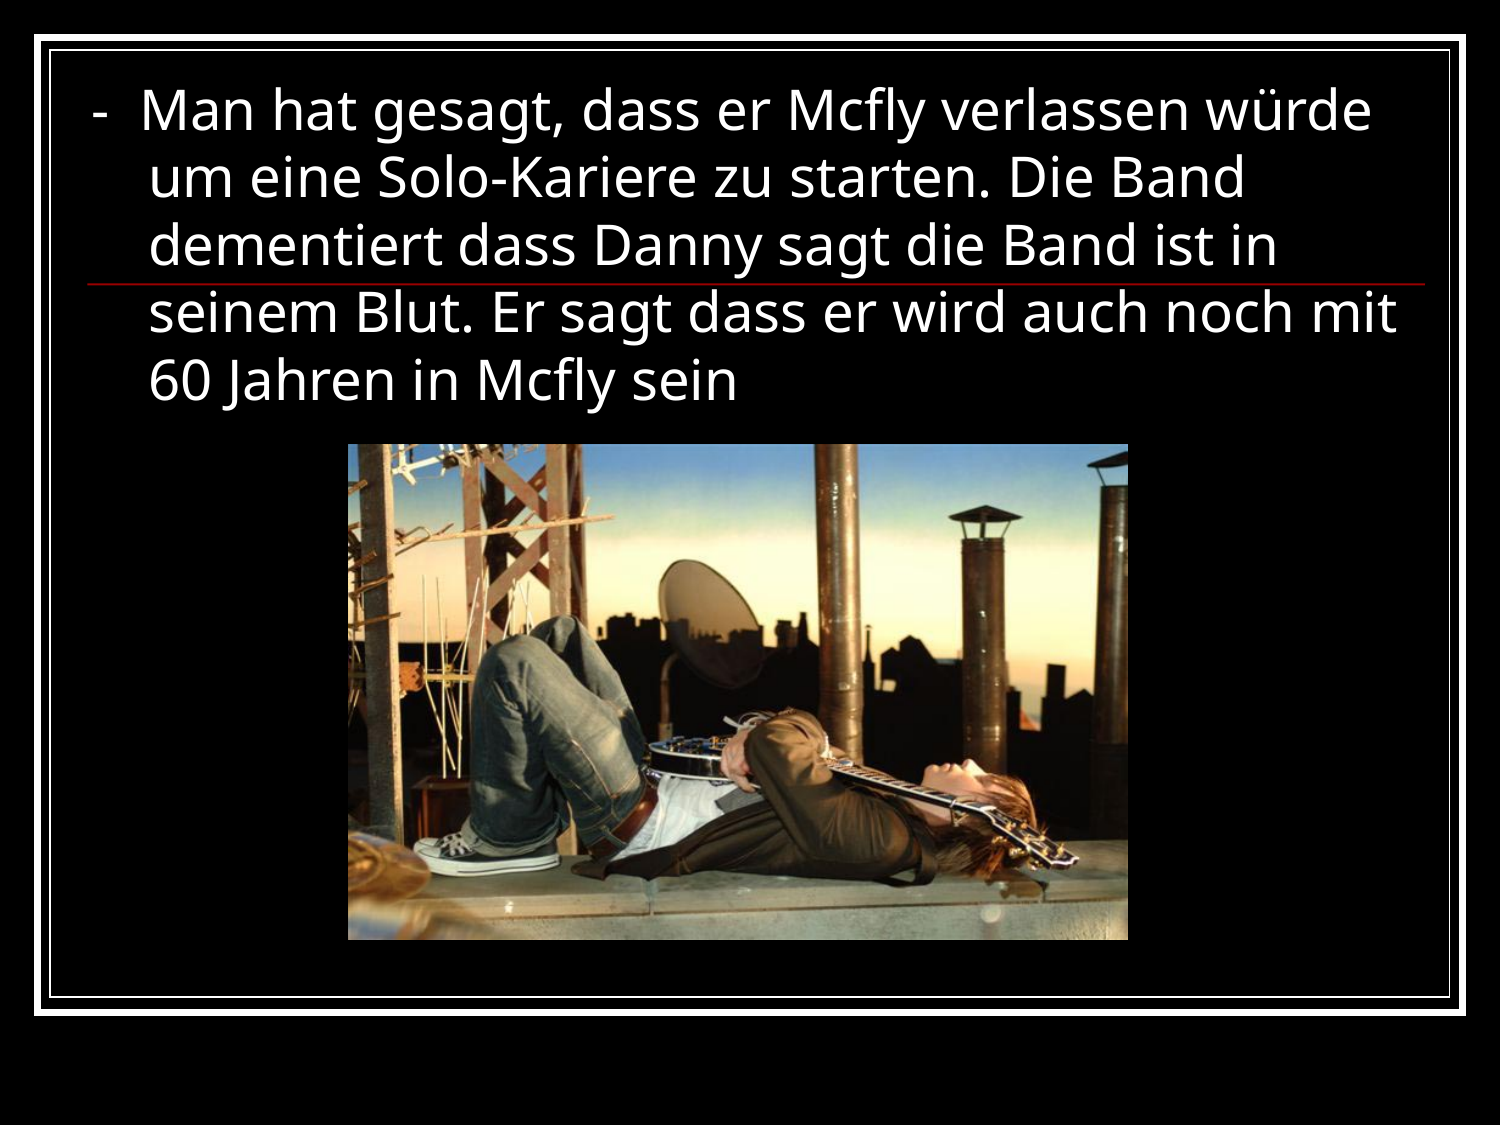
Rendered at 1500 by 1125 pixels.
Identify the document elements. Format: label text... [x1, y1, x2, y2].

picture [348, 444, 1128, 940]
list - Man hat gesagt, dass er Mcfly verlassen würde um eine Solo-Kariere zu starten. Die Band dementiert dass Danny sagt die Band ist in seinem Blut. Er sagt dass er wird auch noch mit 60 Jahren in Mcfly sein [76, 66, 1427, 810]
